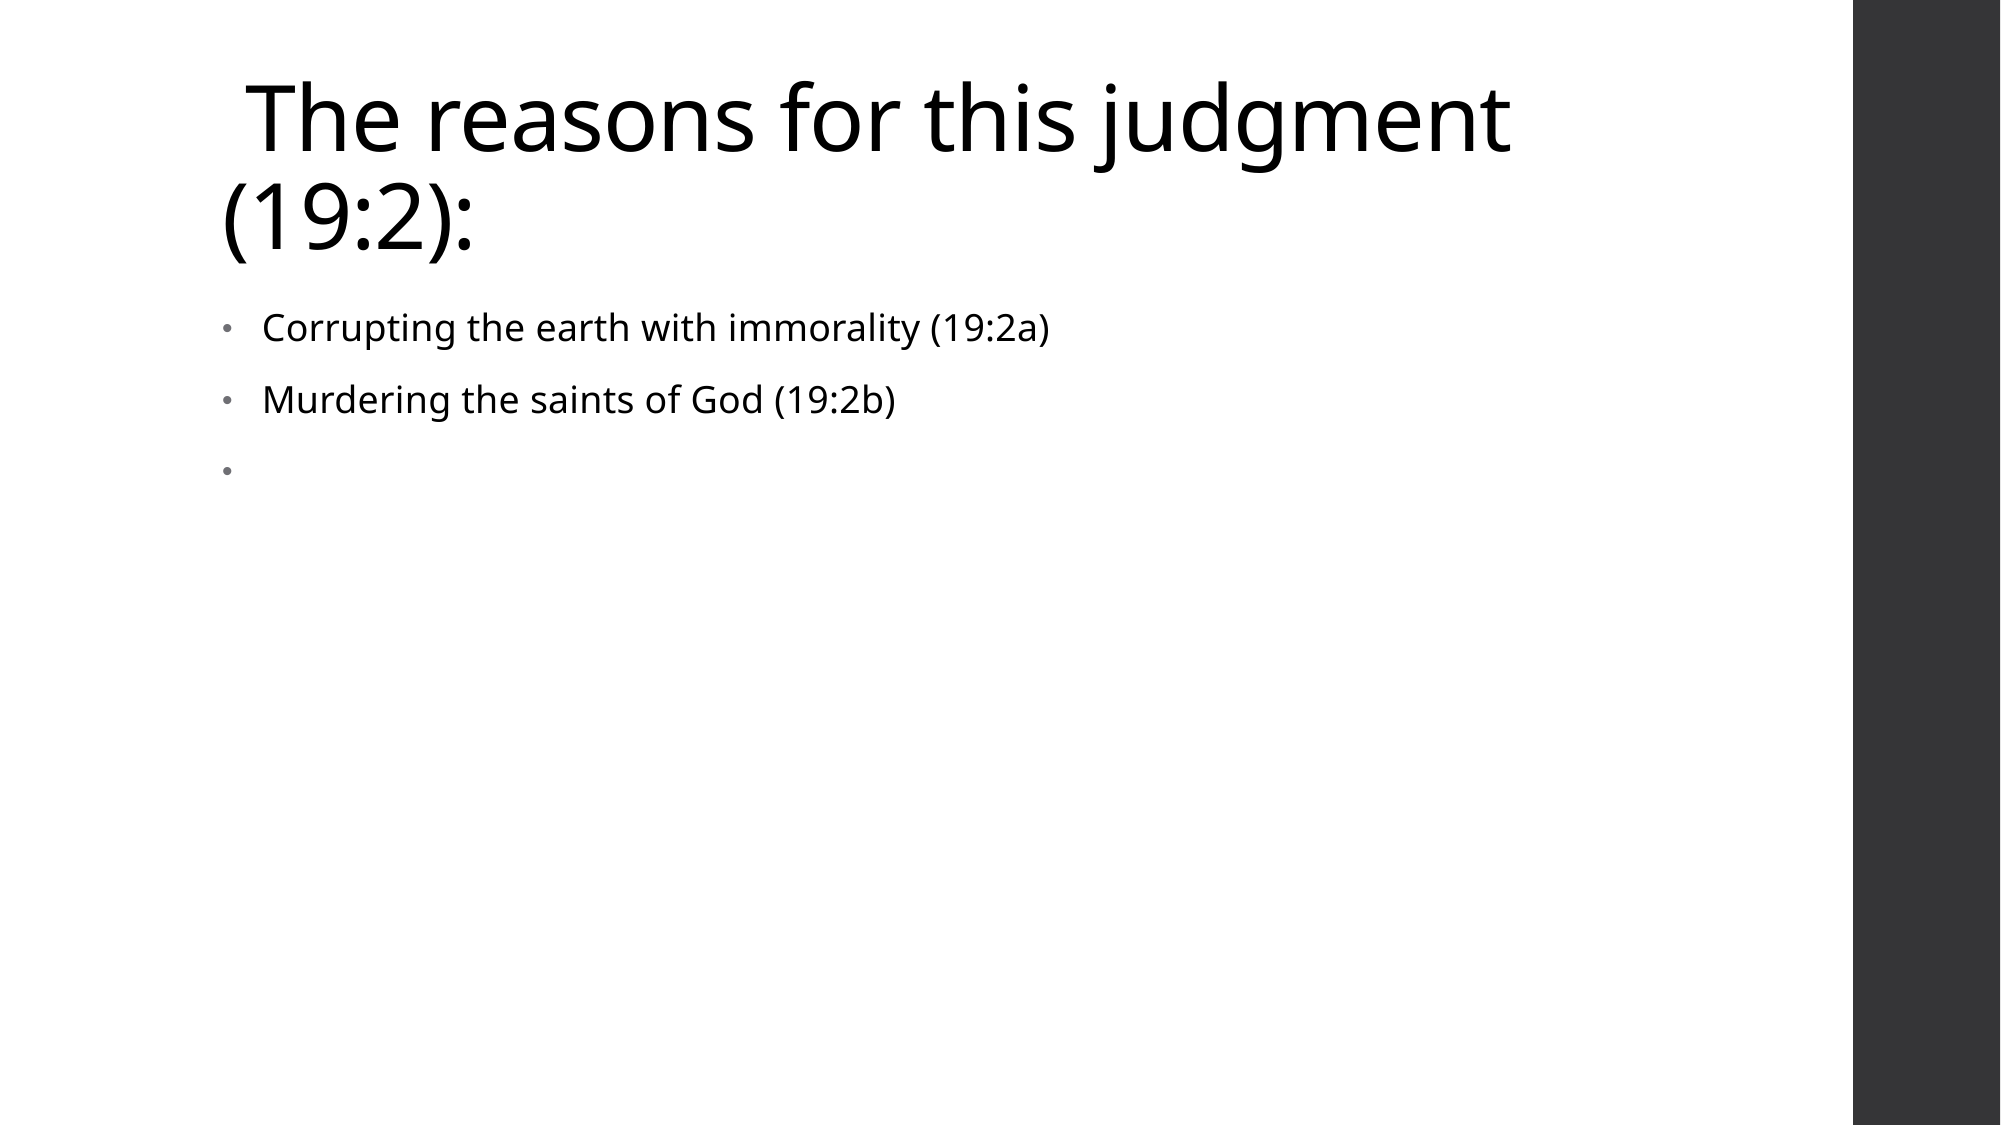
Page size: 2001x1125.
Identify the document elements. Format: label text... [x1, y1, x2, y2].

title The reasons for this judgment (19:2): [206, 60, 1797, 278]
list Corrupting the earth with immorality (19:2a) Murdering the saints of God (19:2b) [206, 299, 1617, 1014]
